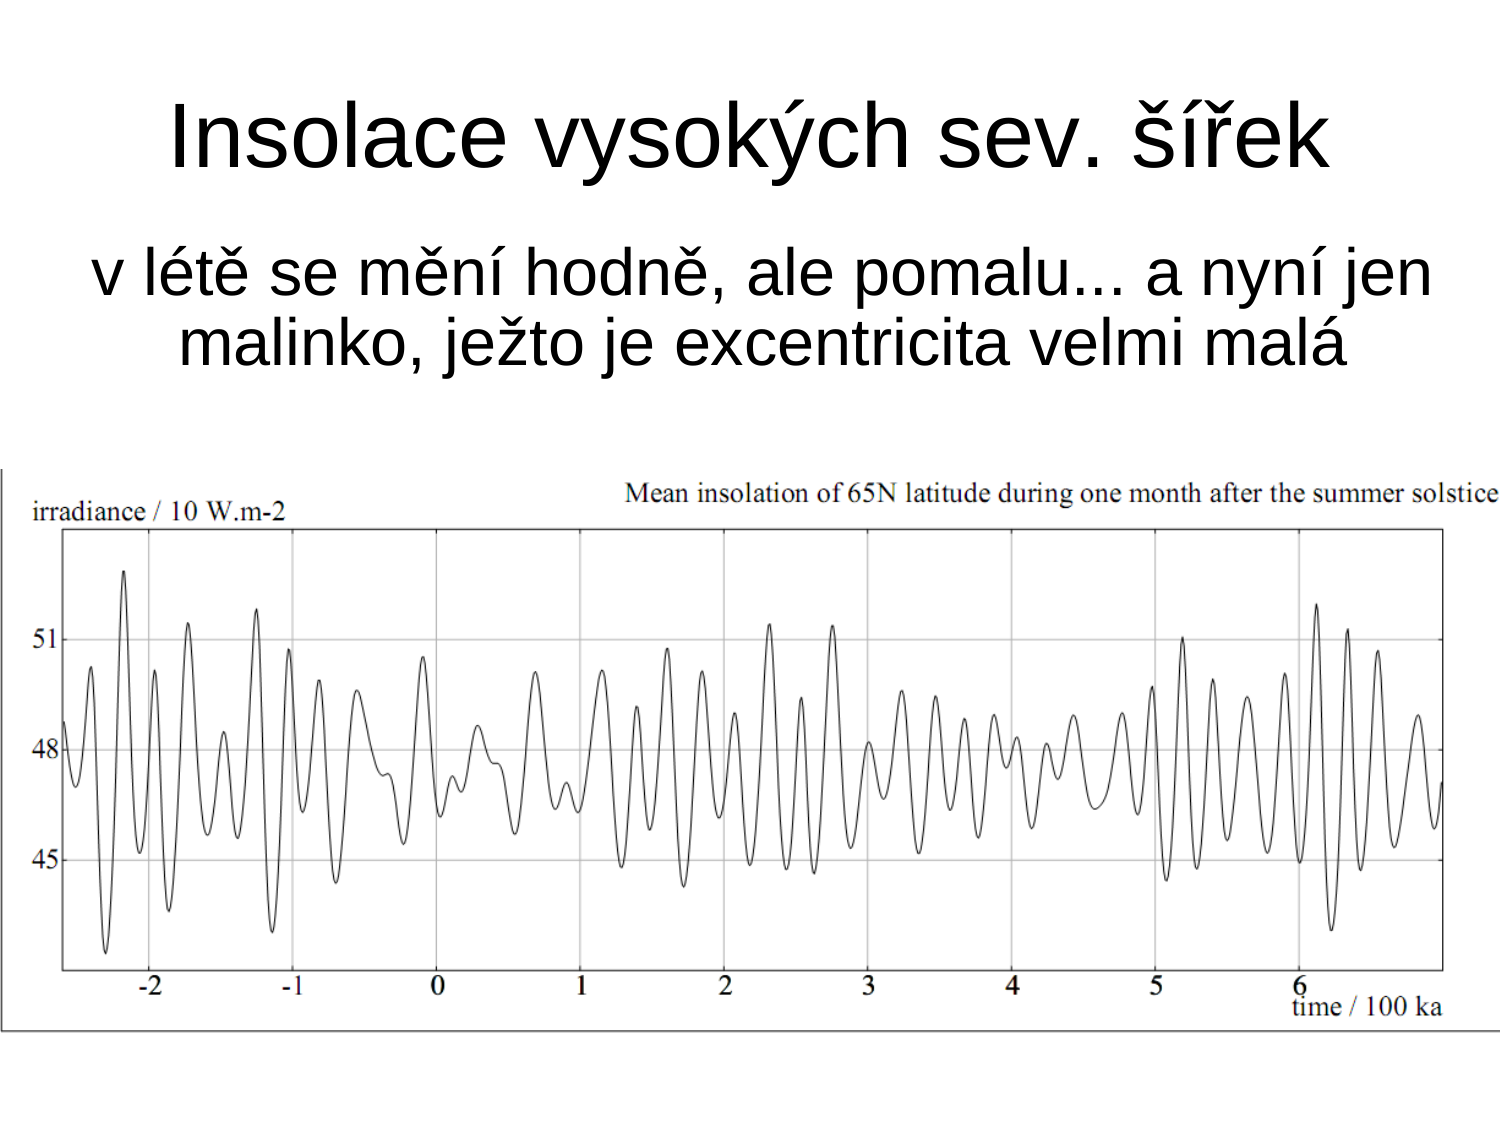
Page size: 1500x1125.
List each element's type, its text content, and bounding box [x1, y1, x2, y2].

picture [0, 469, 1500, 1034]
title Insolace vysokých sev. šířek [75, 21, 1425, 257]
subtitle v létě se mění hodně, ale pomalu... a nyní jen malinko, ježto je excentricita velmi malá [88, 26, 1439, 469]
